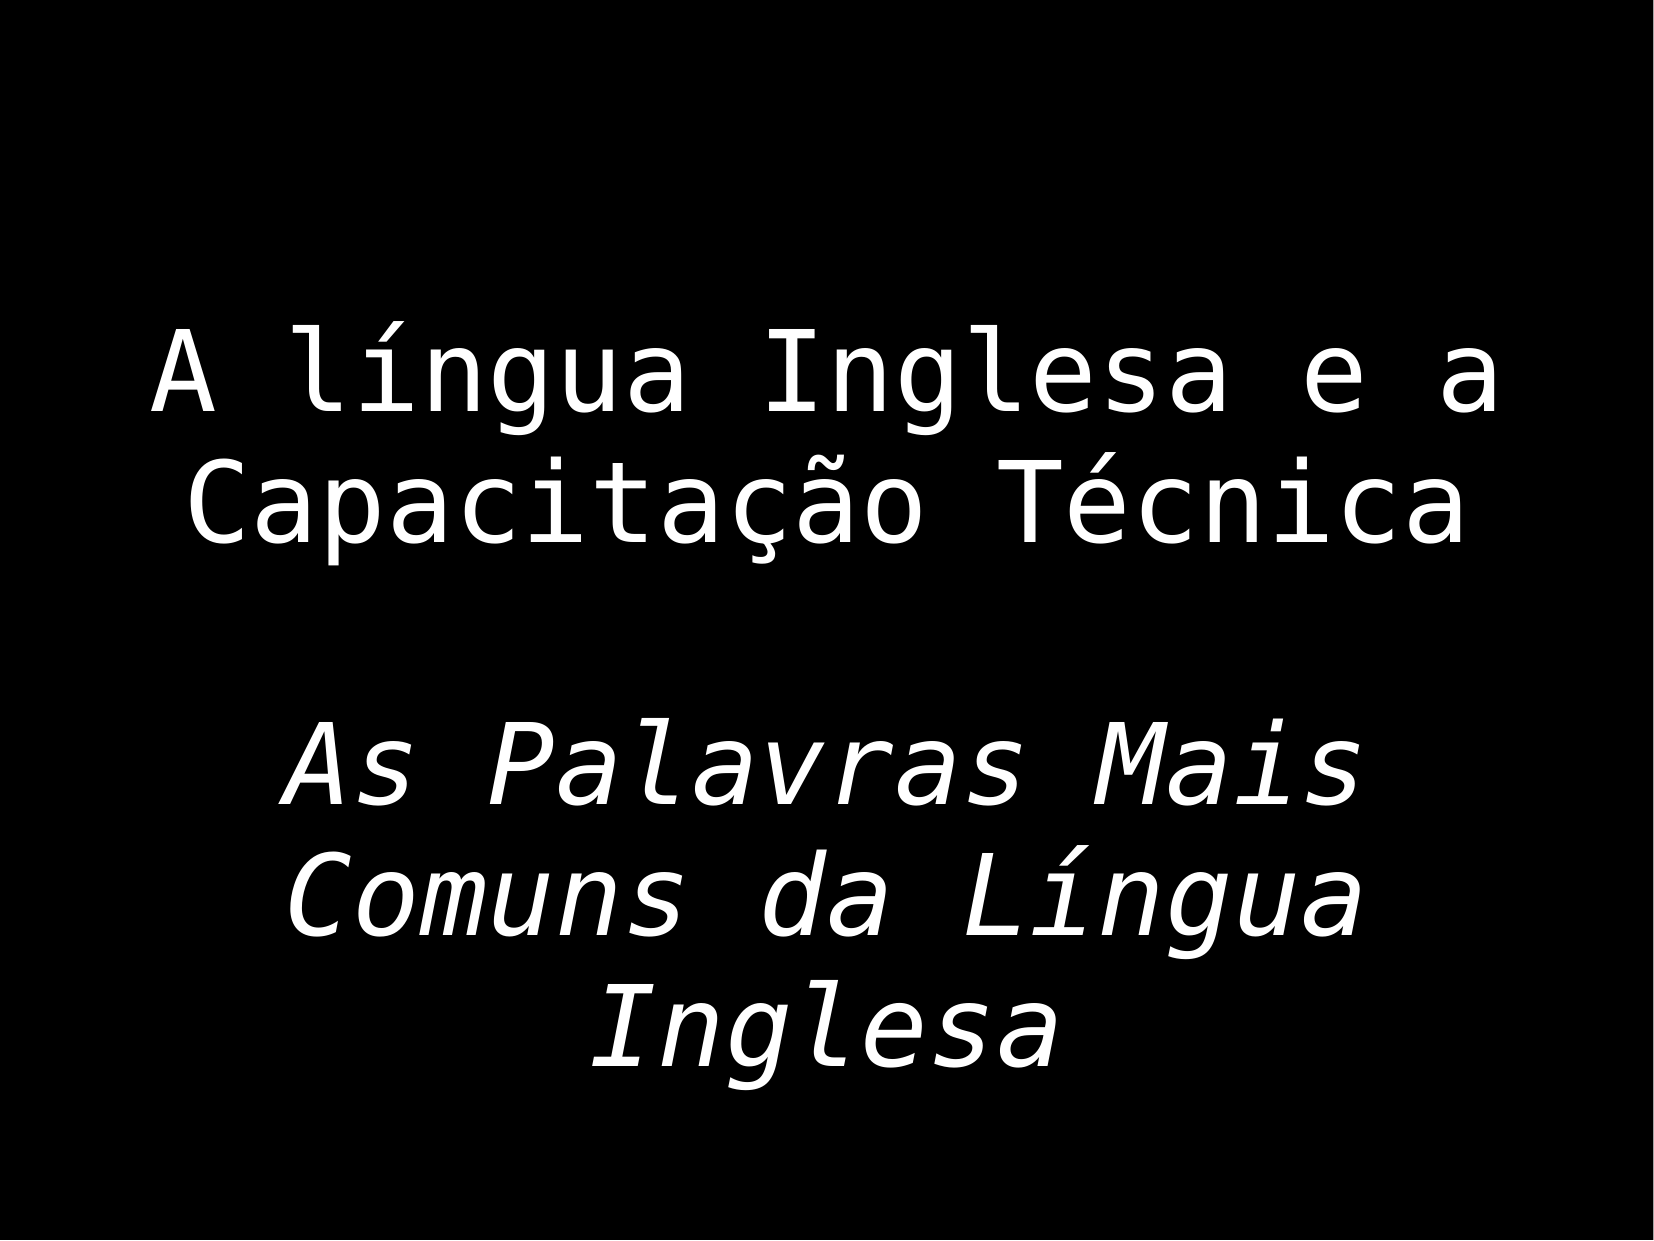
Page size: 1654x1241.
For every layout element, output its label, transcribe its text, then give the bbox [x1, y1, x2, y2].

subtitle A língua Inglesa e a Capacitação Técnica As Palavras Mais Comuns da Língua Inglesa [82, 306, 1571, 1093]
